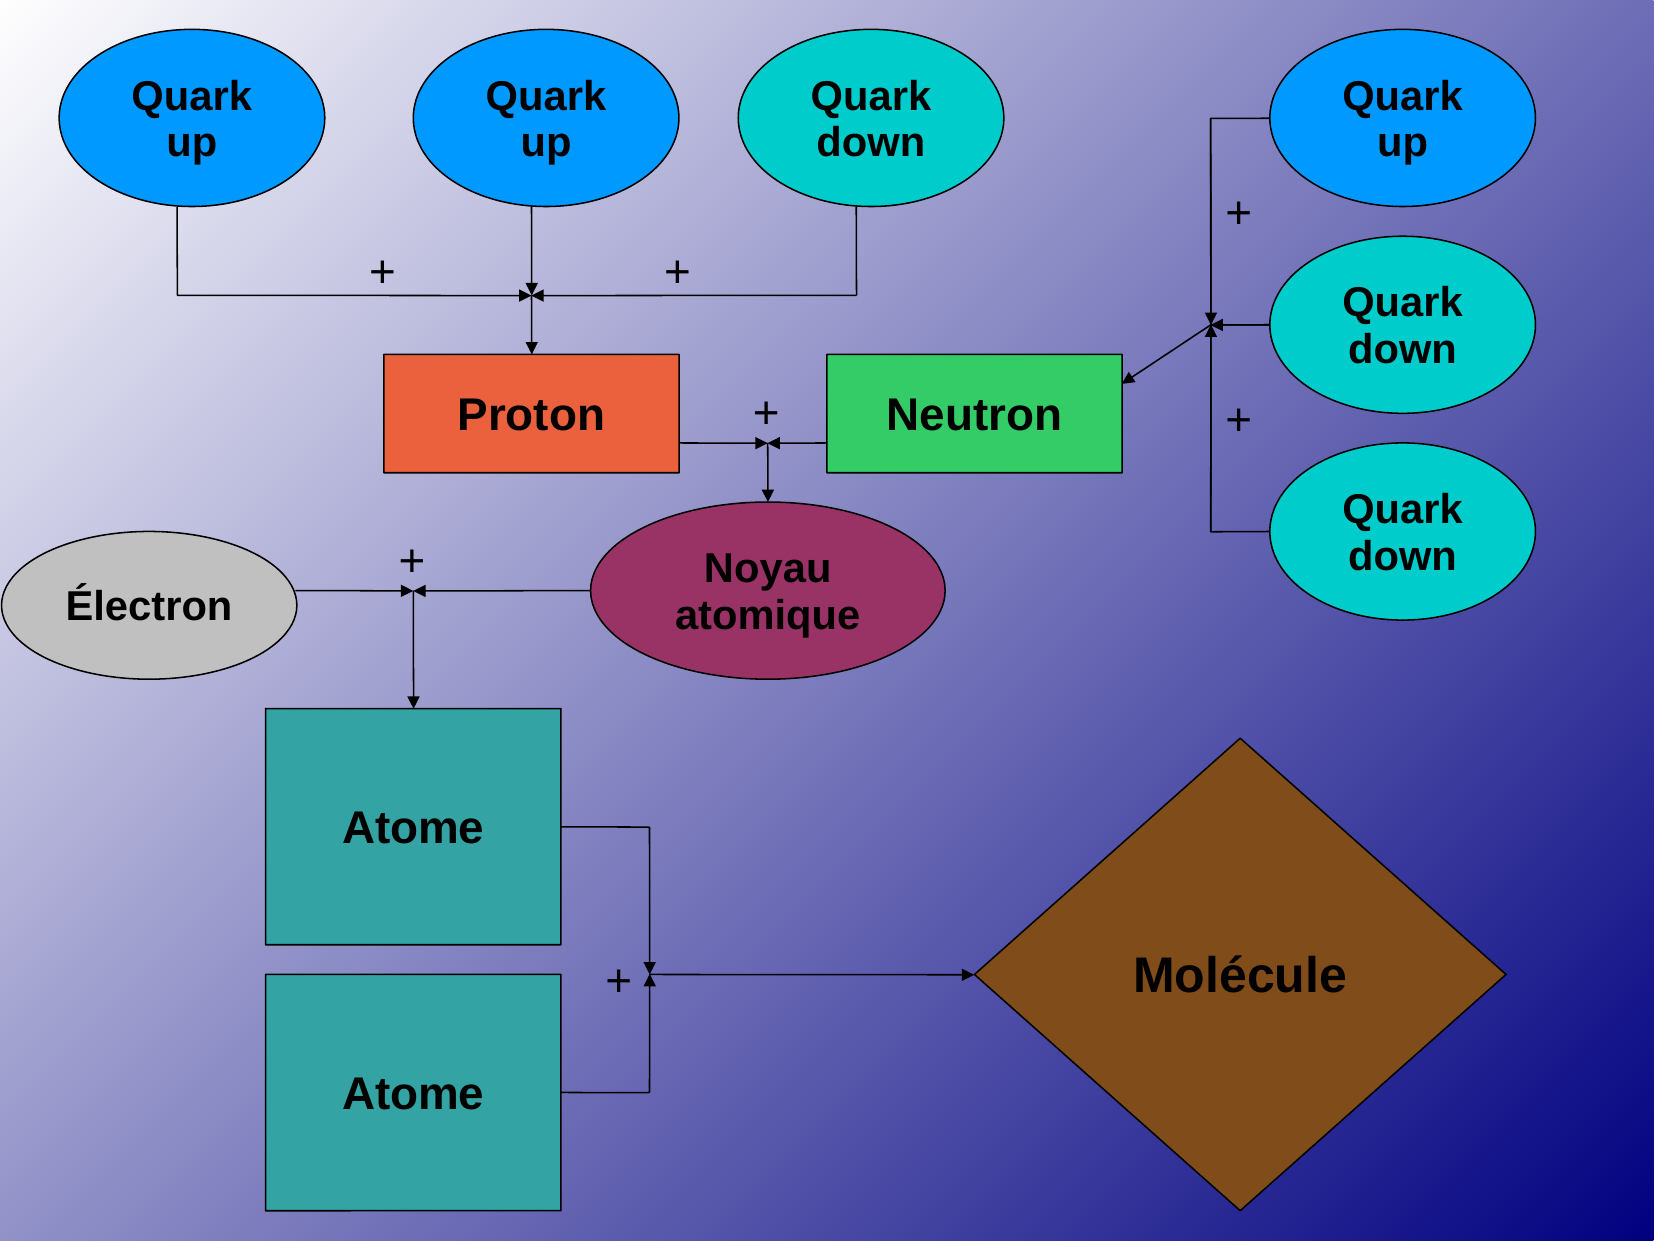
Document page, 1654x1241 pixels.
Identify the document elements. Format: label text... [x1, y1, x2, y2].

text_box + [590, 944, 650, 1011]
text_box Atome [265, 974, 561, 1211]
text_box + [649, 236, 709, 303]
text_box Quark down [1269, 236, 1536, 414]
text_box + [383, 524, 443, 591]
text_box Électron [1, 531, 297, 680]
text_box + [1210, 383, 1270, 450]
text_box Atome [265, 708, 561, 945]
text_box Noyau atomique [590, 502, 946, 680]
text_box + [738, 377, 798, 444]
text_box Quark down [738, 29, 1004, 207]
text_box + [1210, 177, 1270, 243]
text_box Proton [383, 354, 680, 473]
text_box Quark down [1269, 442, 1536, 621]
text_box + [354, 236, 414, 303]
text_box Molécule [974, 738, 1507, 1211]
text_box Quark up [413, 29, 679, 207]
text_box Quark up [59, 29, 325, 207]
text_box Neutron [826, 354, 1123, 473]
text_box Quark up [1269, 29, 1536, 207]
